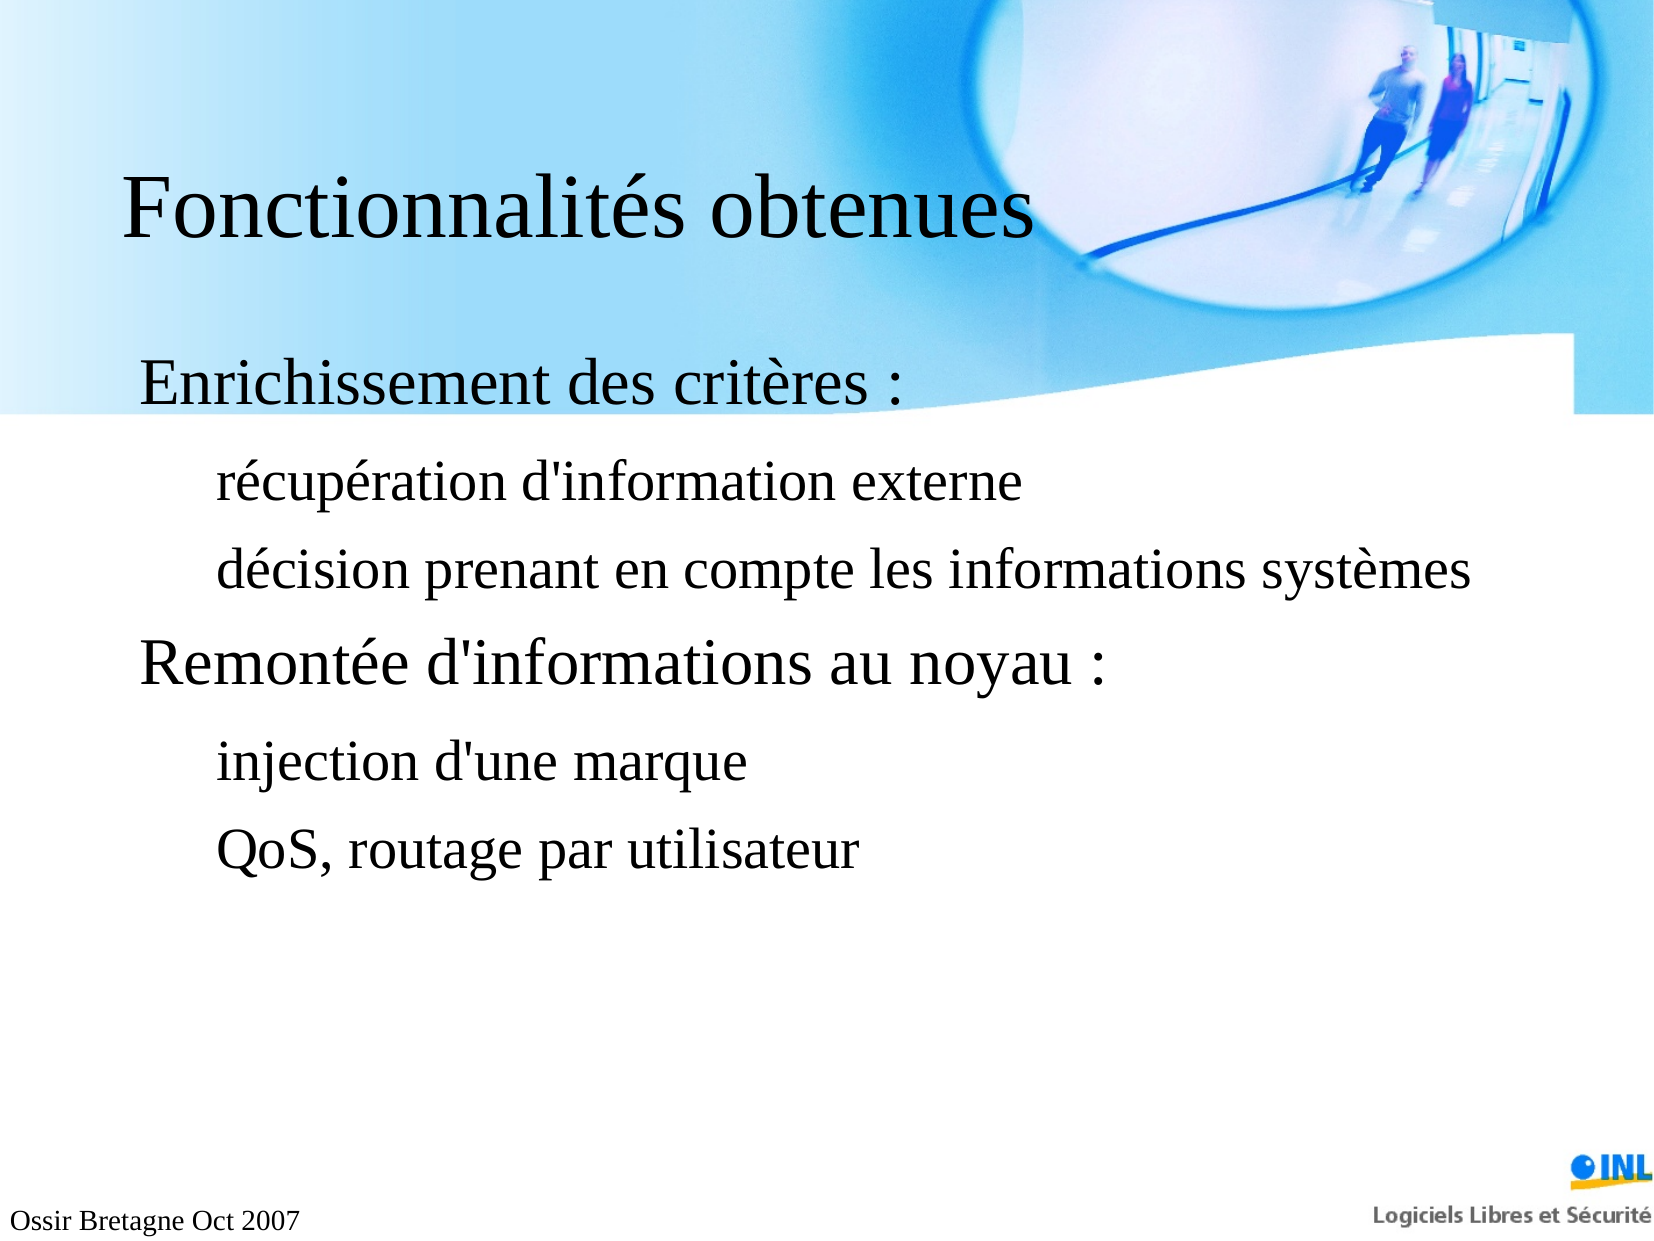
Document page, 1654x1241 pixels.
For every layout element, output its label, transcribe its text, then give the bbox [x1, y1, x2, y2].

title Fonctionnalités obtenues [121, 102, 1534, 311]
picture [0, 0, 1654, 1241]
list Enrichissement des critères : récupération d'information externe décision prenant en compte les informations systèmes Remontée d'informations au noyau : injection d'une marque QoS, routage par utilisateur [121, 344, 1534, 1127]
